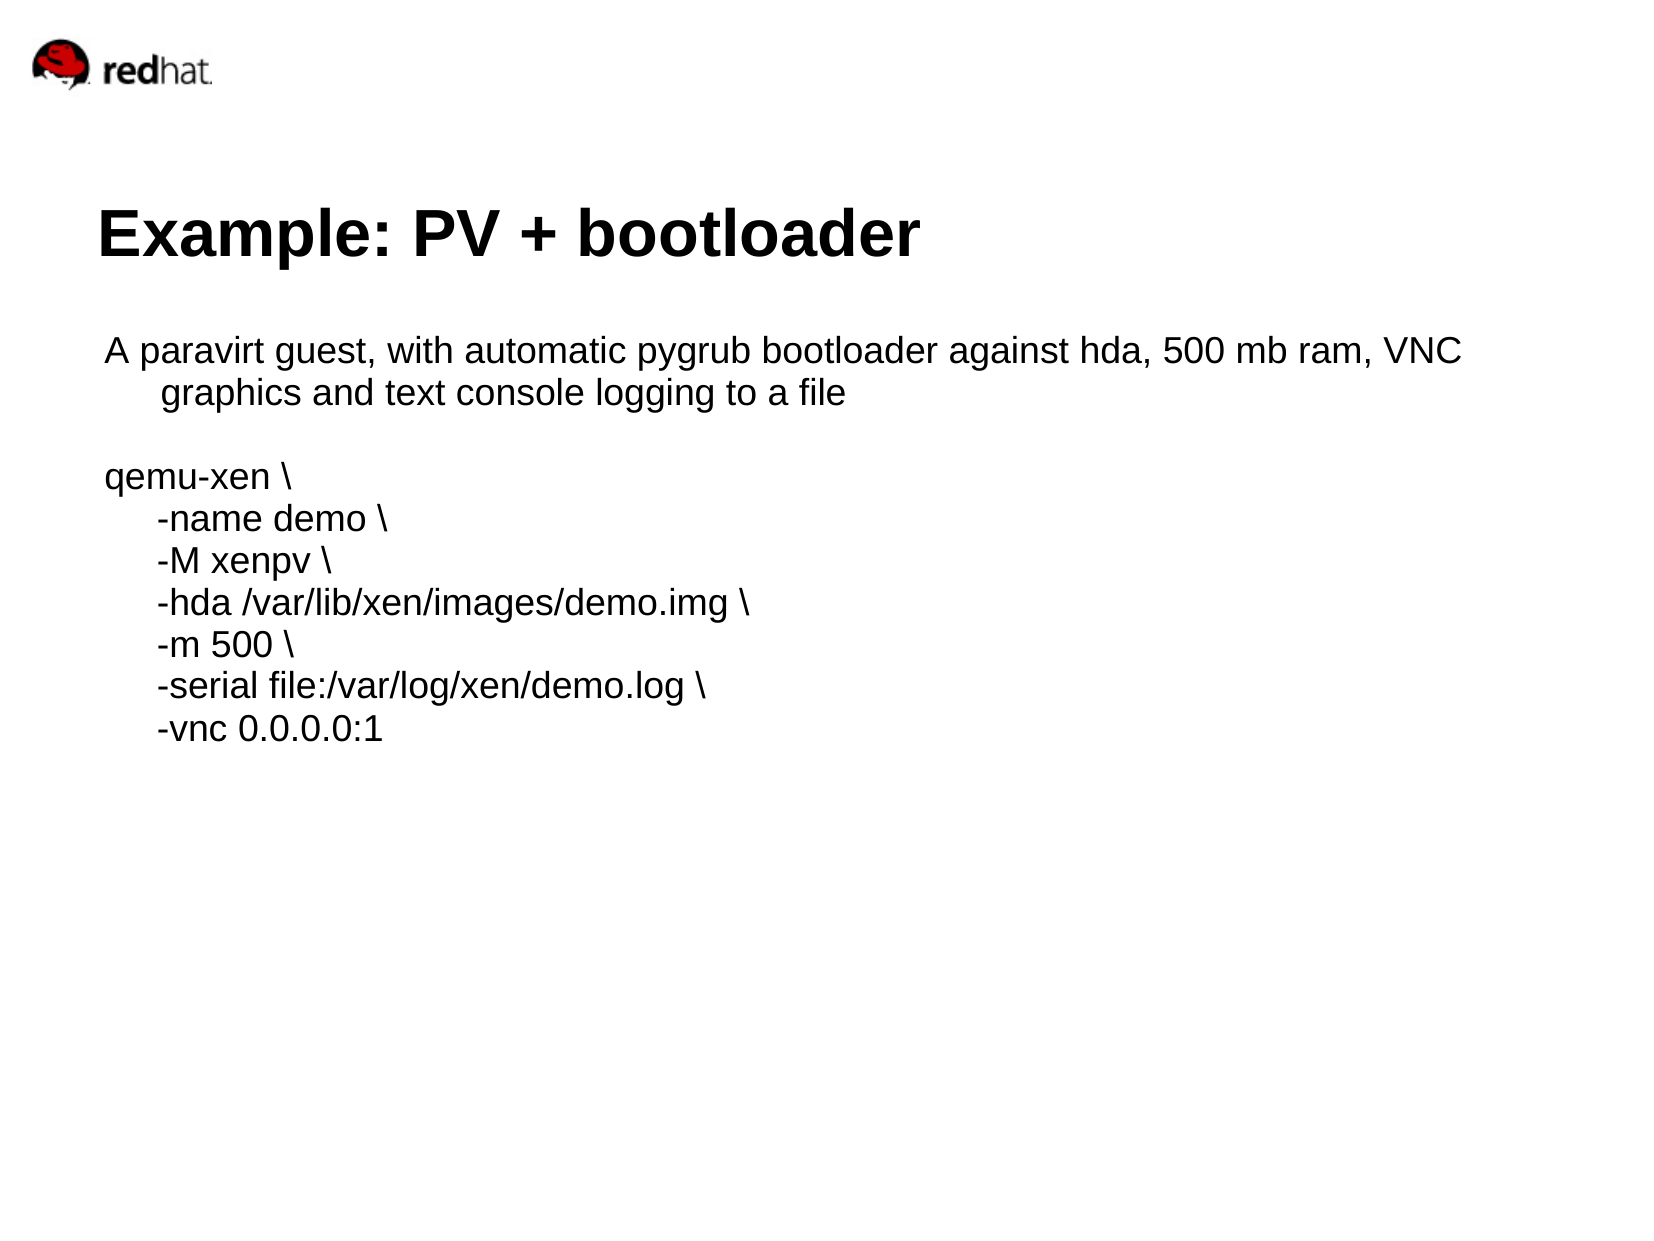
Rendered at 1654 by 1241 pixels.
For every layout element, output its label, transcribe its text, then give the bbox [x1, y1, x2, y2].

title Example: PV + bootloader [79, 159, 1485, 308]
list A paravirt guest, with automatic pygrub bootloader against hda, 500 mb ram, VNC graphics and text console logging to a file qemu-xen \ -name demo \ -M xenpv \ -hda /var/lib/xen/images/demo.img \ -m 500 \ -serial file:/var/log/xen/demo.log \ -vnc 0.0.0.0:1 [104, 329, 1510, 1062]
picture [31, 37, 212, 98]
